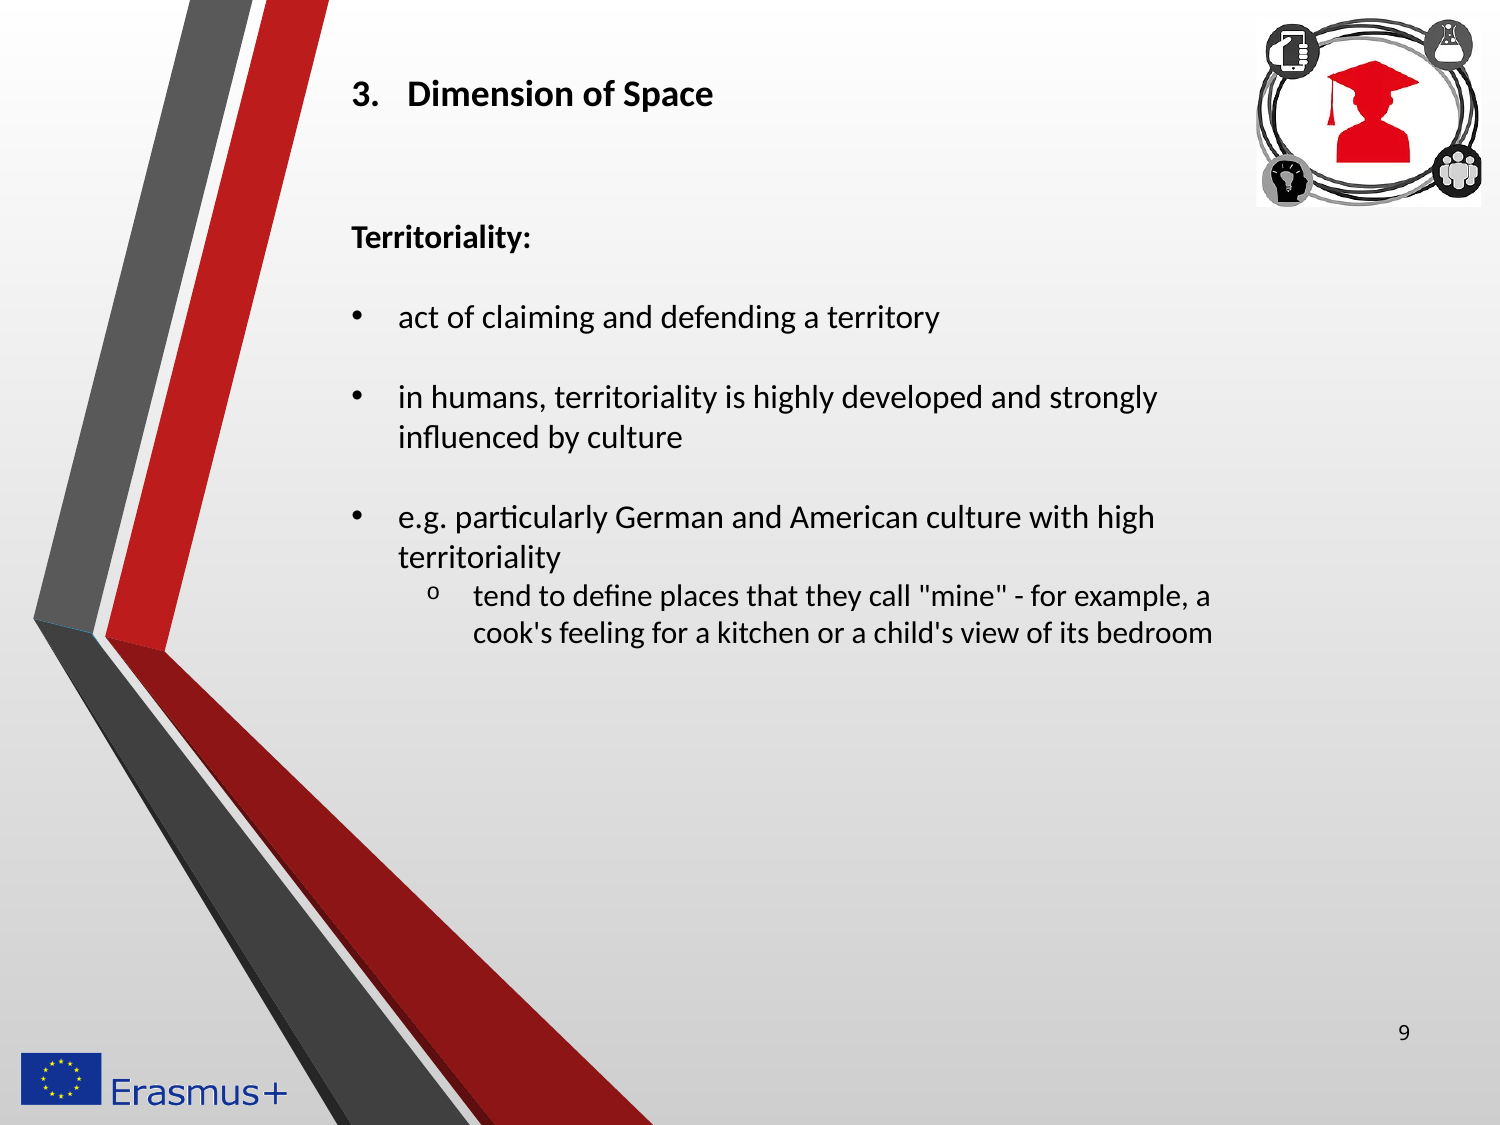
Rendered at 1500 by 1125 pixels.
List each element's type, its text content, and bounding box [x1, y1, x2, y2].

picture [1256, 18, 1482, 207]
text_box Territoriality: act of claiming and defending a territory in humans, territoriality is highly developed and strongly influenced by culture e.g. particularly German and American culture with high territoriality tend to define places that they call "mine" - for example, a cook's feeling for a kitchen or a child's view of its bedroom [336, 208, 1258, 658]
chart [1257, 19, 1483, 209]
picture [5, 1037, 302, 1120]
slide_number <numer> [1357, 1003, 1425, 1064]
text_box Dimension of Space [336, 61, 1247, 122]
